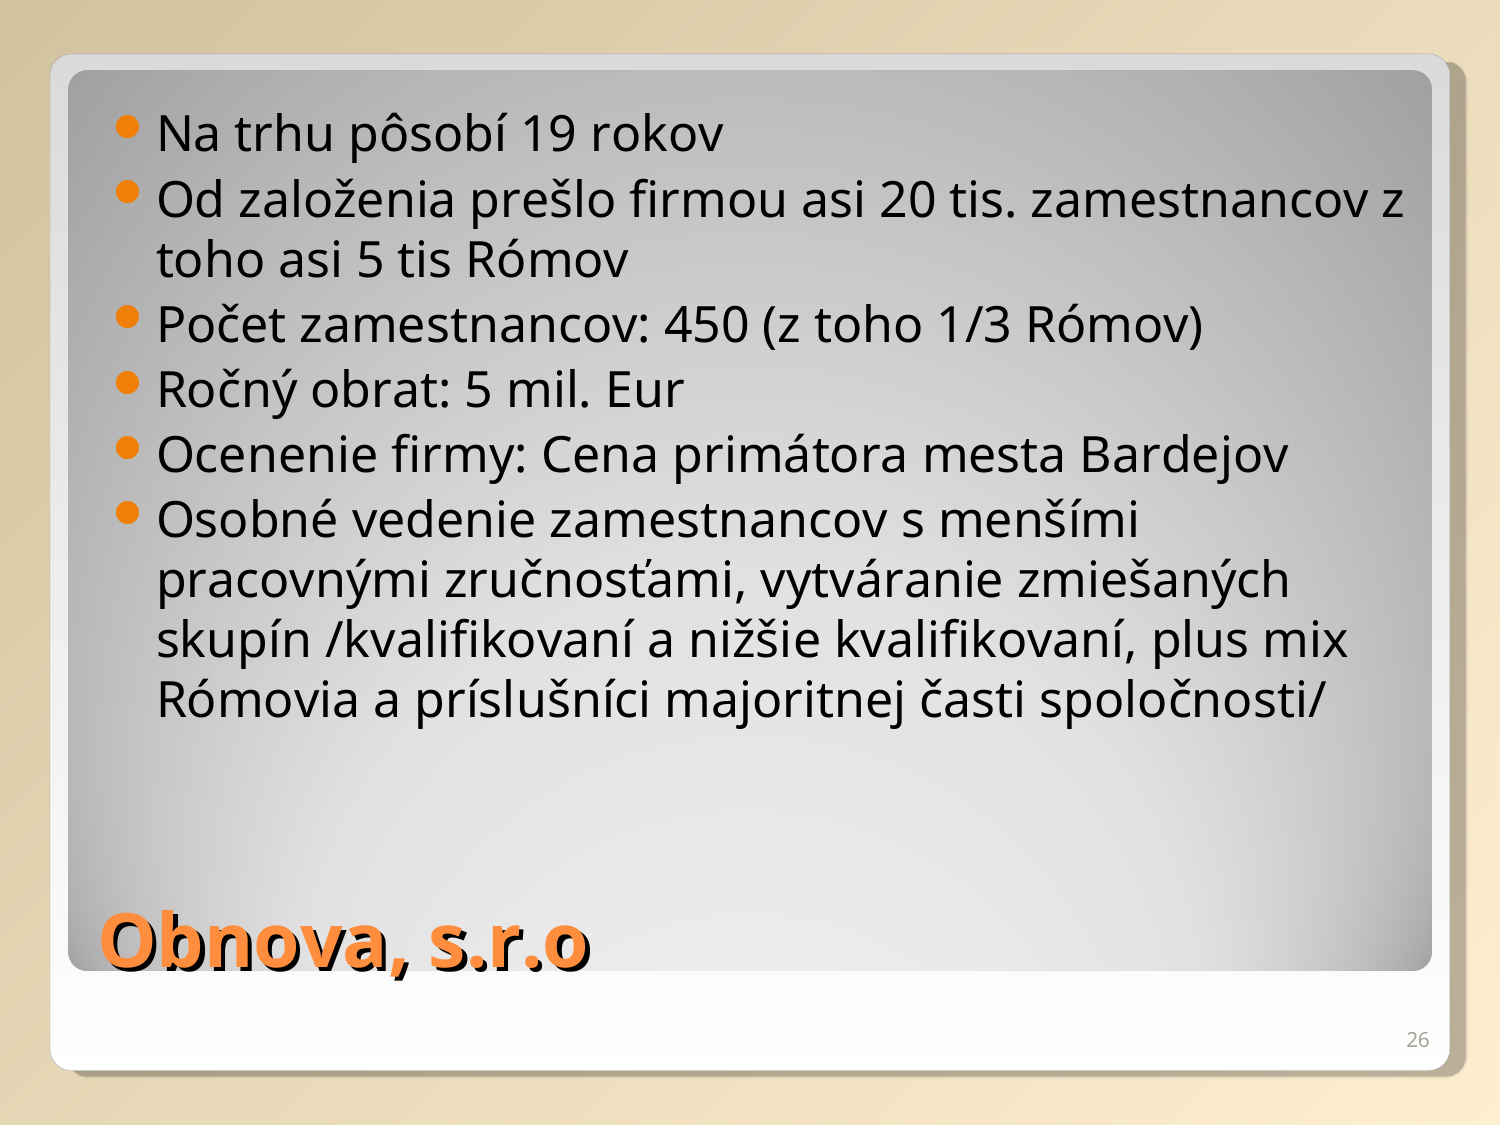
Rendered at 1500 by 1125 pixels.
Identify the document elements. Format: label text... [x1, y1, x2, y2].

title Obnova, s.r.o [82, 858, 1426, 991]
text_box <number> [1369, 1002, 1445, 1063]
list Na trhu pôsobí 19 rokov Od založenia prešlo firmou asi 20 tis. zamestnancov z toho asi 5 tis Rómov Počet zamestnancov: 450 (z toho 1/3 Rómov) Ročný obrat: 5 mil. Eur Ocenenie firmy: Cena primátora mesta Bardejov Osobné vedenie zamestnancov s menšími pracovnými zručnosťami, vytváranie zmiešaných skupín /kvalifikovaní a nižšie kvalifikovaní, plus mix Rómovia a príslušníci majoritnej časti spoločnosti/ [82, 86, 1426, 858]
picture [67, 69, 1433, 972]
